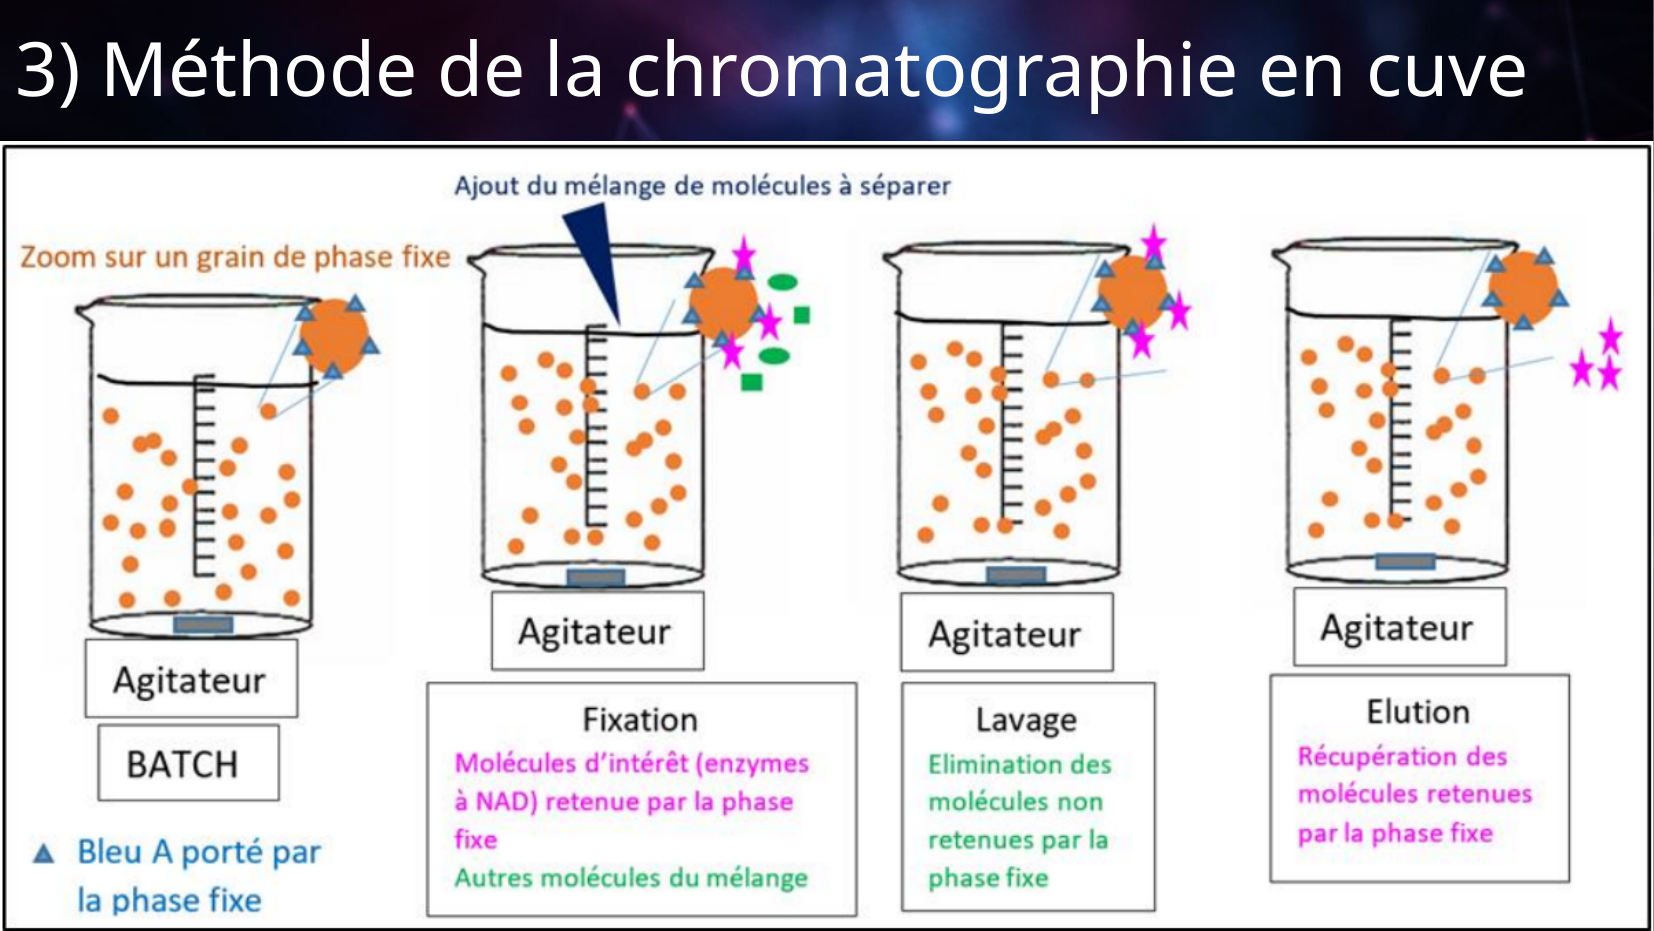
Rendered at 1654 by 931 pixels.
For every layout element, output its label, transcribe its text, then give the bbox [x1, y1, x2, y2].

title 3) Méthode de la chromatographie en cuve [0, 0, 1654, 141]
picture [0, 141, 1654, 931]
